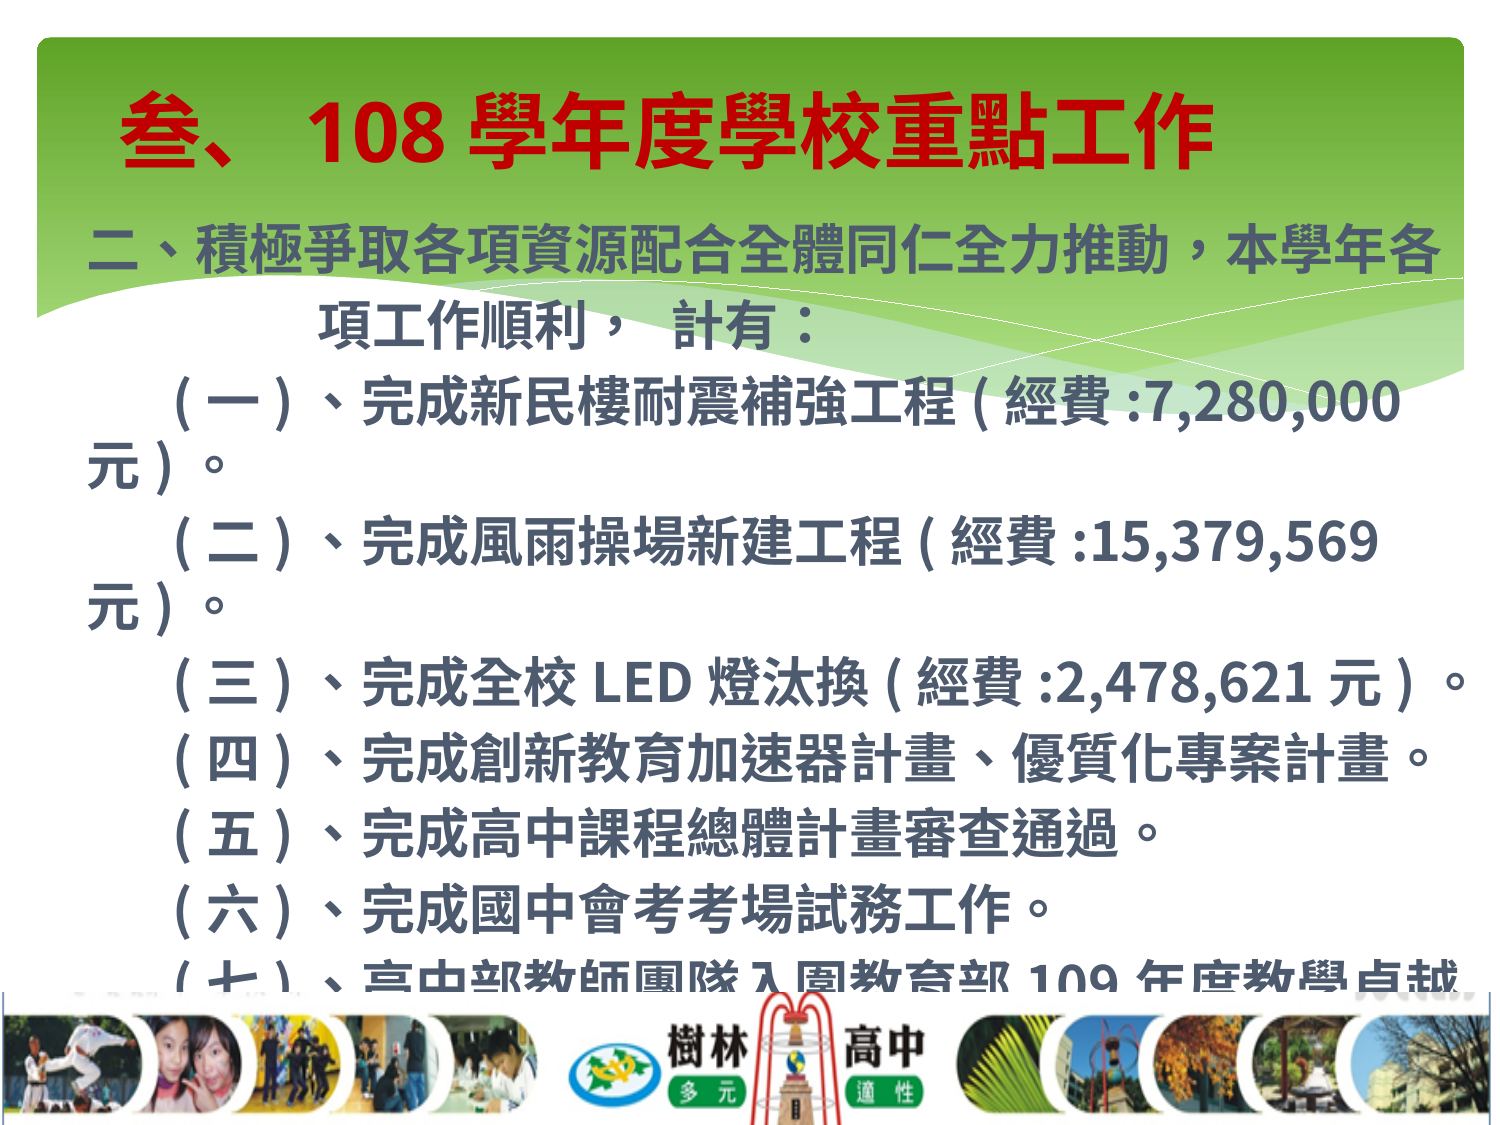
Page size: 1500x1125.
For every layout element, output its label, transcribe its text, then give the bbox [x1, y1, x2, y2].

picture [1, 992, 1500, 1125]
list 二、積極爭取各項資源配合全體同仁全力推動，本學年各 項工作順利， 計有： (一)、完成新民樓耐震補強工程(經費:7,280,000元)。 (二)、完成風雨操場新建工程(經費:15,379,569元)。 (三)、完成全校LED燈汰換(經費:2,478,621元)。 (四)、完成創新教育加速器計畫、優質化專案計畫。 (五)、完成高中課程總體計畫審查通過。 (六)、完成國中會考考場試務工作。 (七)、高中部教師團隊入圍教育部109年度教學卓越獎。 (八)、成立自造教育及科技中心。 [71, 207, 1488, 992]
text_box 叁、108學年度學校重點工作 [103, 27, 1397, 245]
